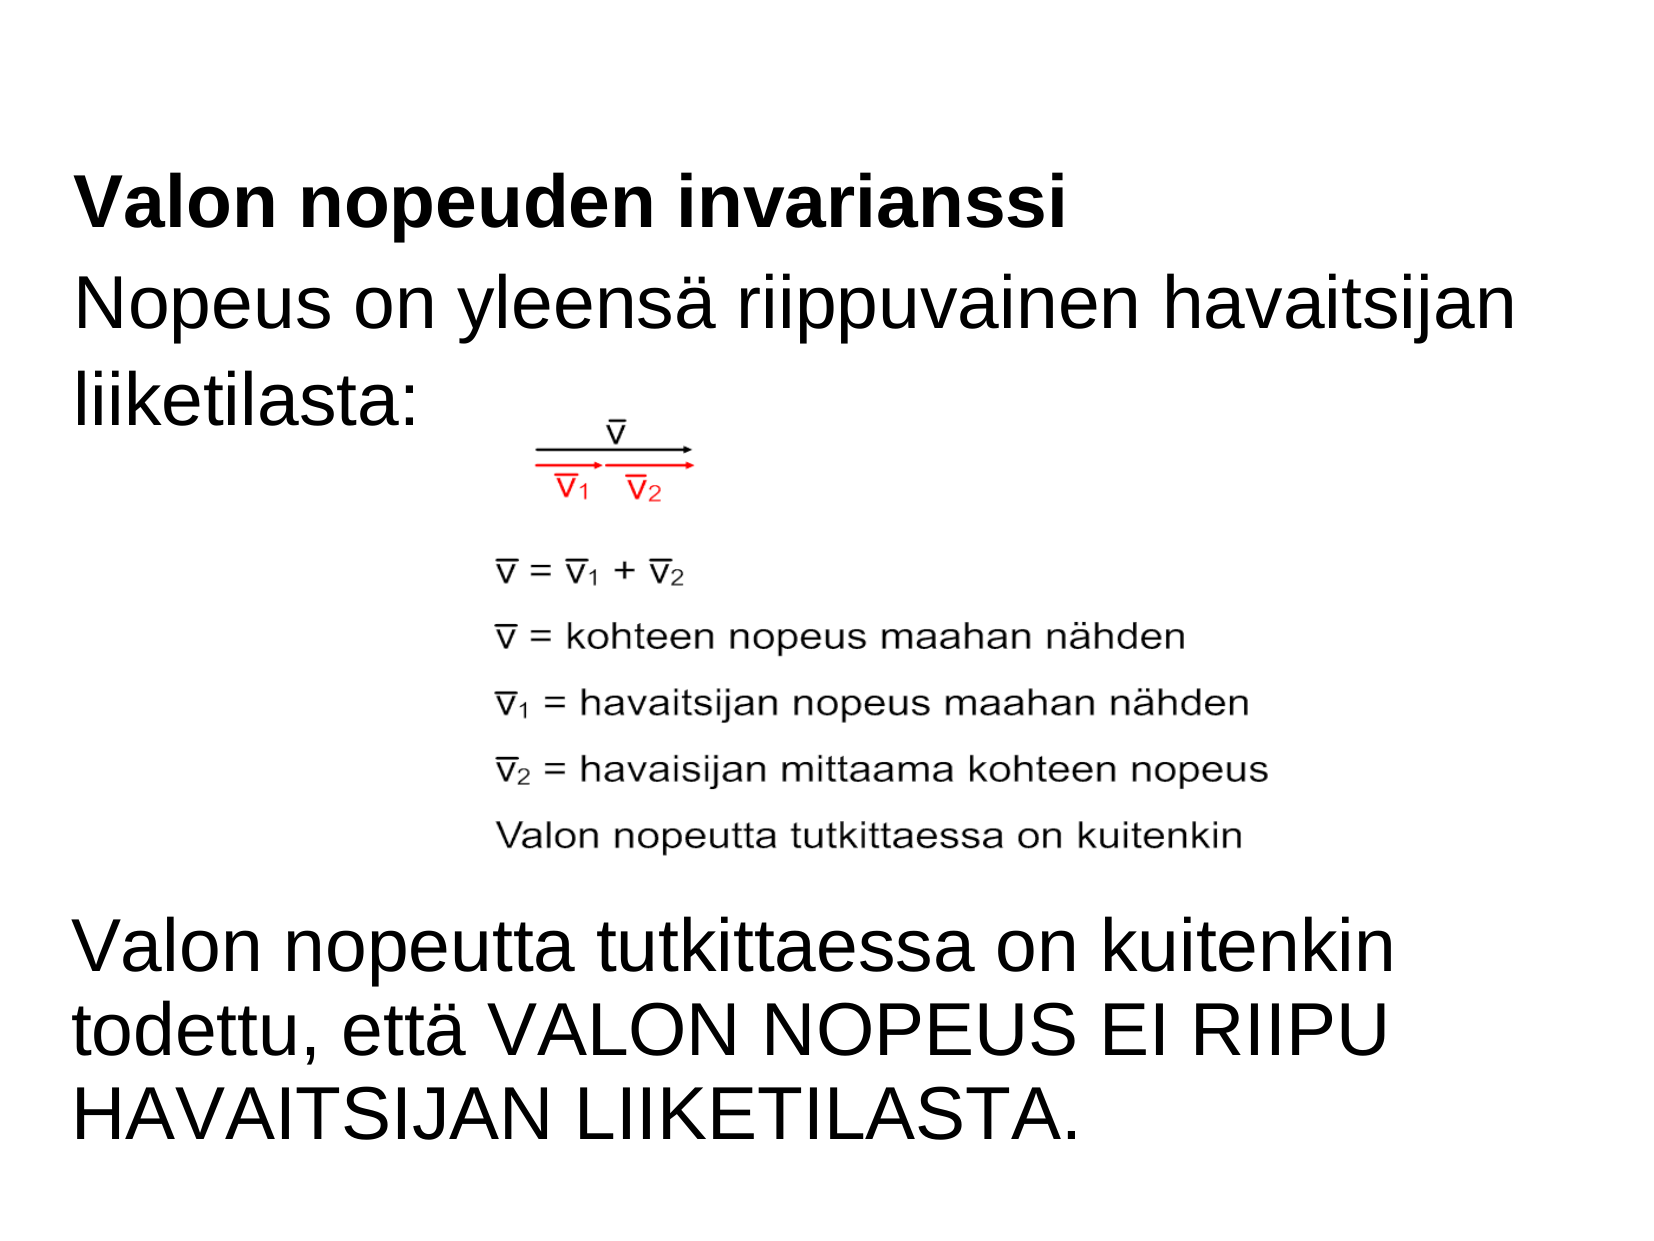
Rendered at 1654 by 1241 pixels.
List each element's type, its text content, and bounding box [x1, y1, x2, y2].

picture [460, 370, 1335, 863]
text_box Valon nopeuden invarianssi Nopeus on yleensä riippuvainen havaitsijan liiketilasta: [59, 153, 1533, 449]
text_box Valon nopeutta tutkittaessa on kuitenkin todettu, että VALON NOPEUS EI RIIPU HAVAITSIJAN LIIKETILASTA. [56, 897, 1418, 1190]
